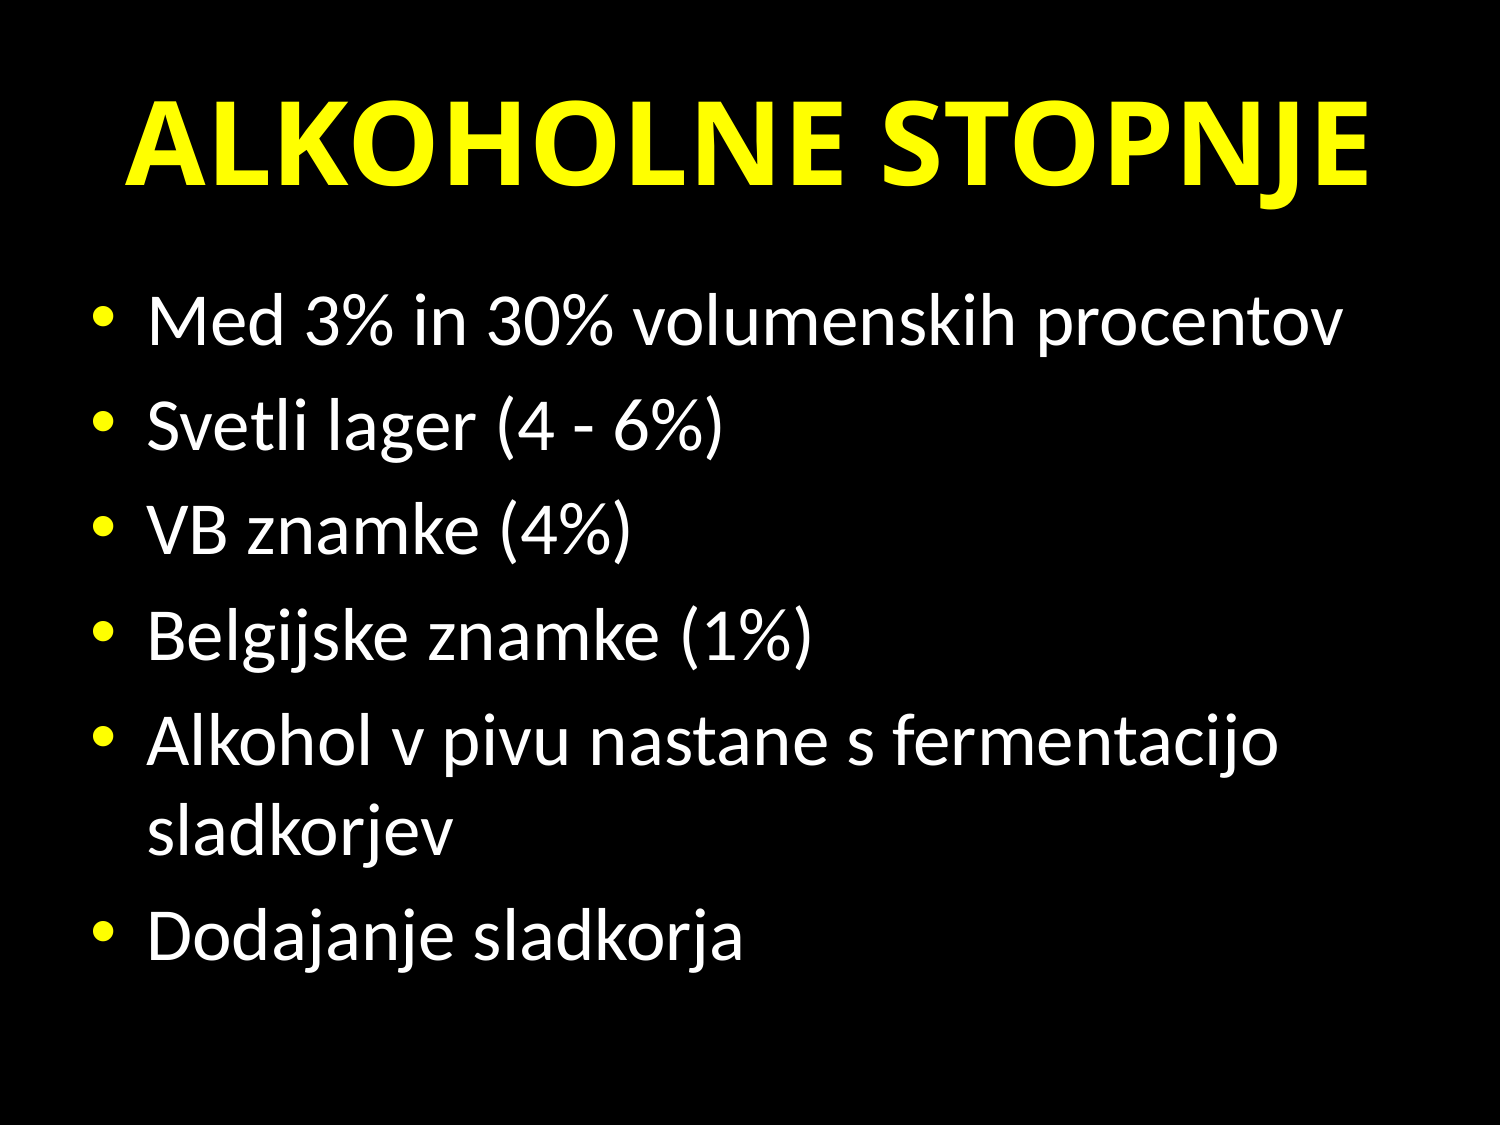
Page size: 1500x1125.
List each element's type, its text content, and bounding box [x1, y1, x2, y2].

title ALKOHOLNE STOPNJE [75, 45, 1425, 233]
list Med 3% in 30% volumenskih procentov Svetli lager (4 - 6%) VB znamke (4%) Belgijske znamke (1%) Alkohol v pivu nastane s fermentacijo sladkorjev Dodajanje sladkorja [75, 262, 1425, 1005]
